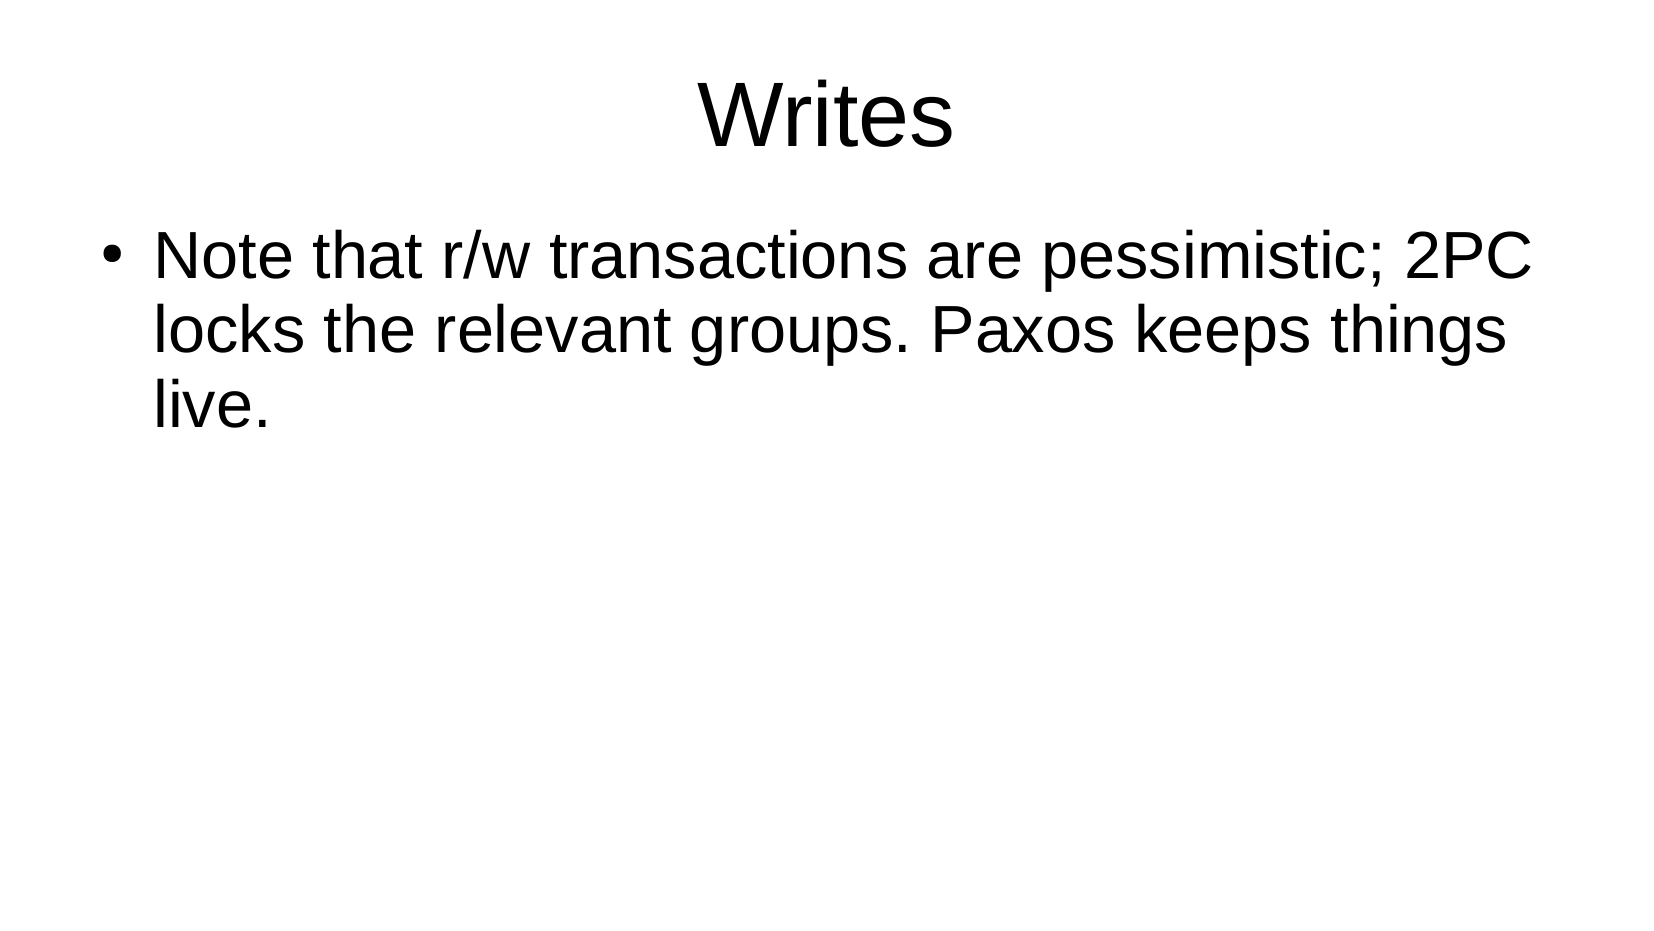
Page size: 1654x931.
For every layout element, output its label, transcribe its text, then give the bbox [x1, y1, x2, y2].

list Note that r/w transactions are pessimistic; 2PC locks the relevant groups. Paxos keeps things live. [82, 217, 1571, 758]
title Writes [82, 37, 1571, 193]
